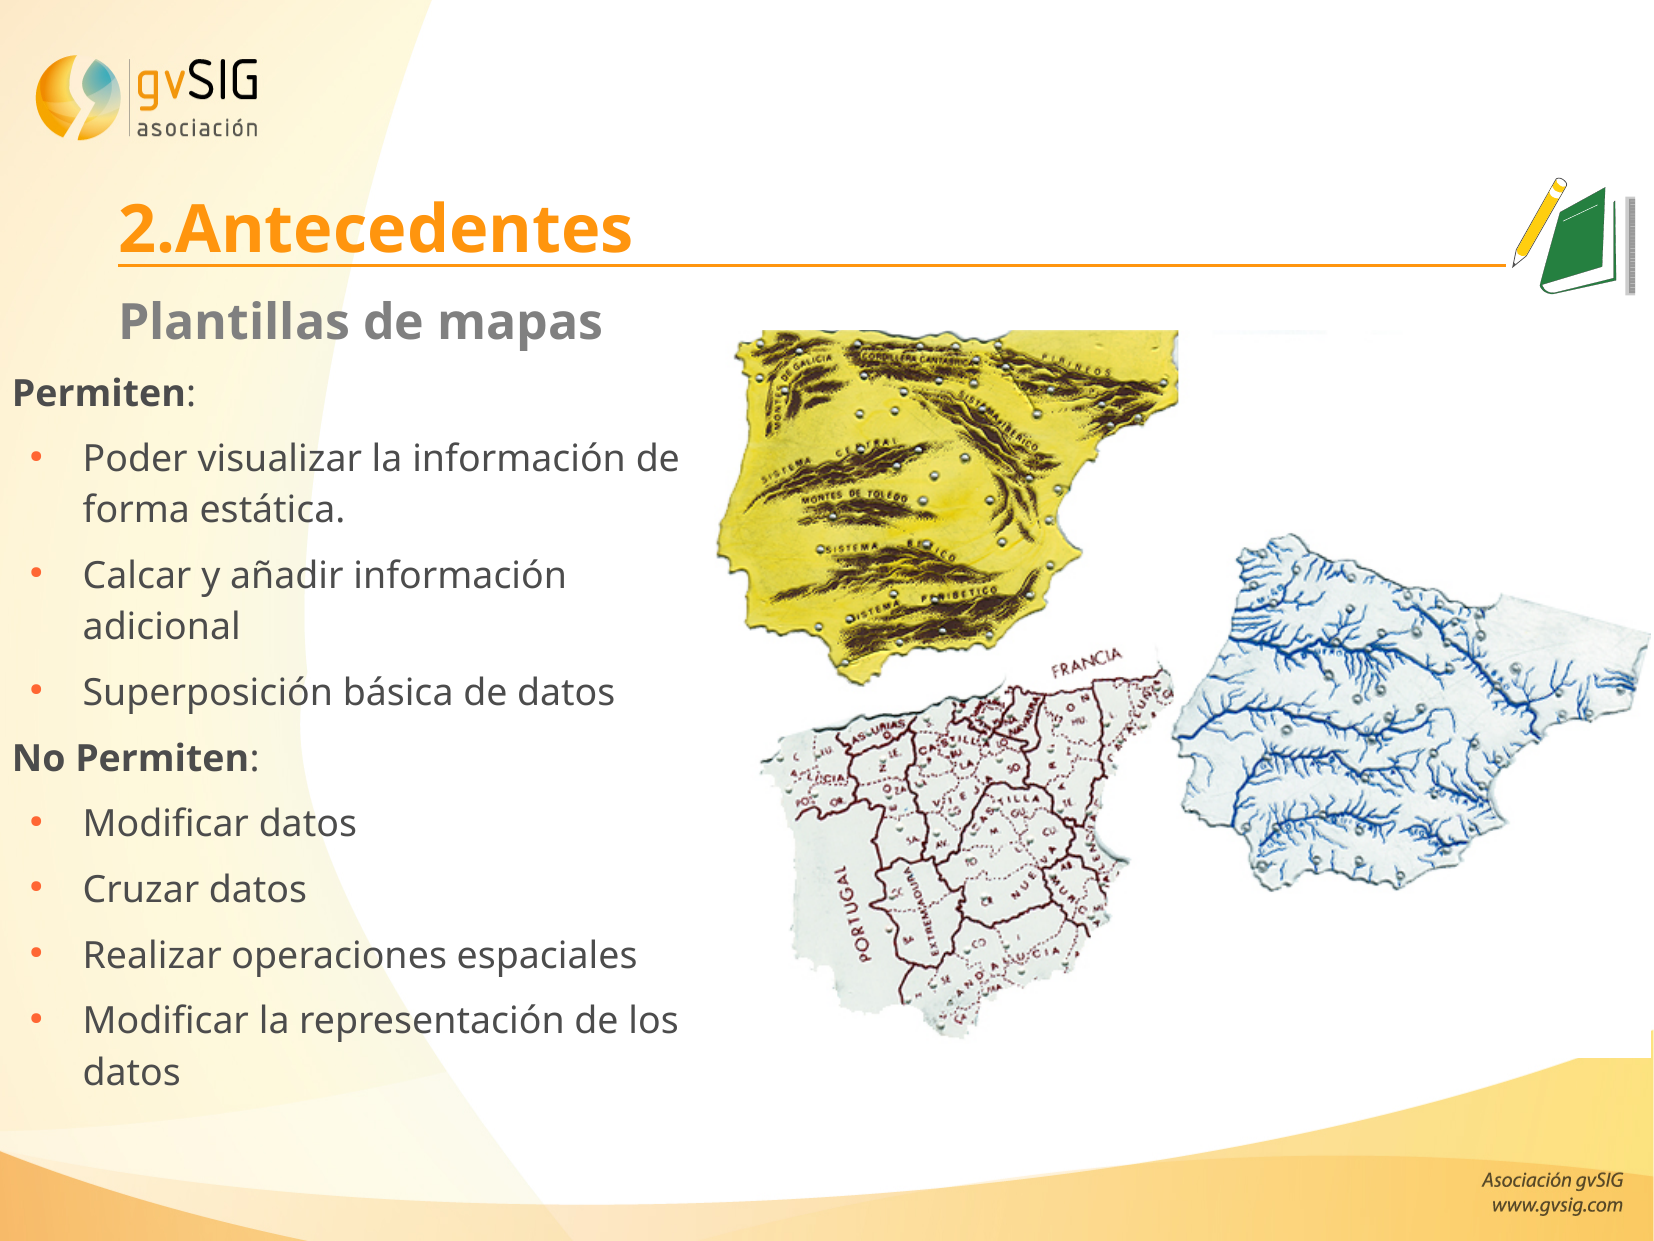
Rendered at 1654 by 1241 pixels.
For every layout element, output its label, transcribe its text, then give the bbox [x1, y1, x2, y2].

title 2.Antecedentes [118, 177, 1511, 276]
list Permiten: Poder visualizar la información de forma estática. Calcar y añadir información adicional Superposición básica de datos No Permiten: Modificar datos Cruzar datos Realizar operaciones espaciales Modificar la representación de los datos [11, 366, 697, 1016]
title Plantillas de mapas [118, 276, 857, 365]
picture [0, 0, 1654, 1241]
